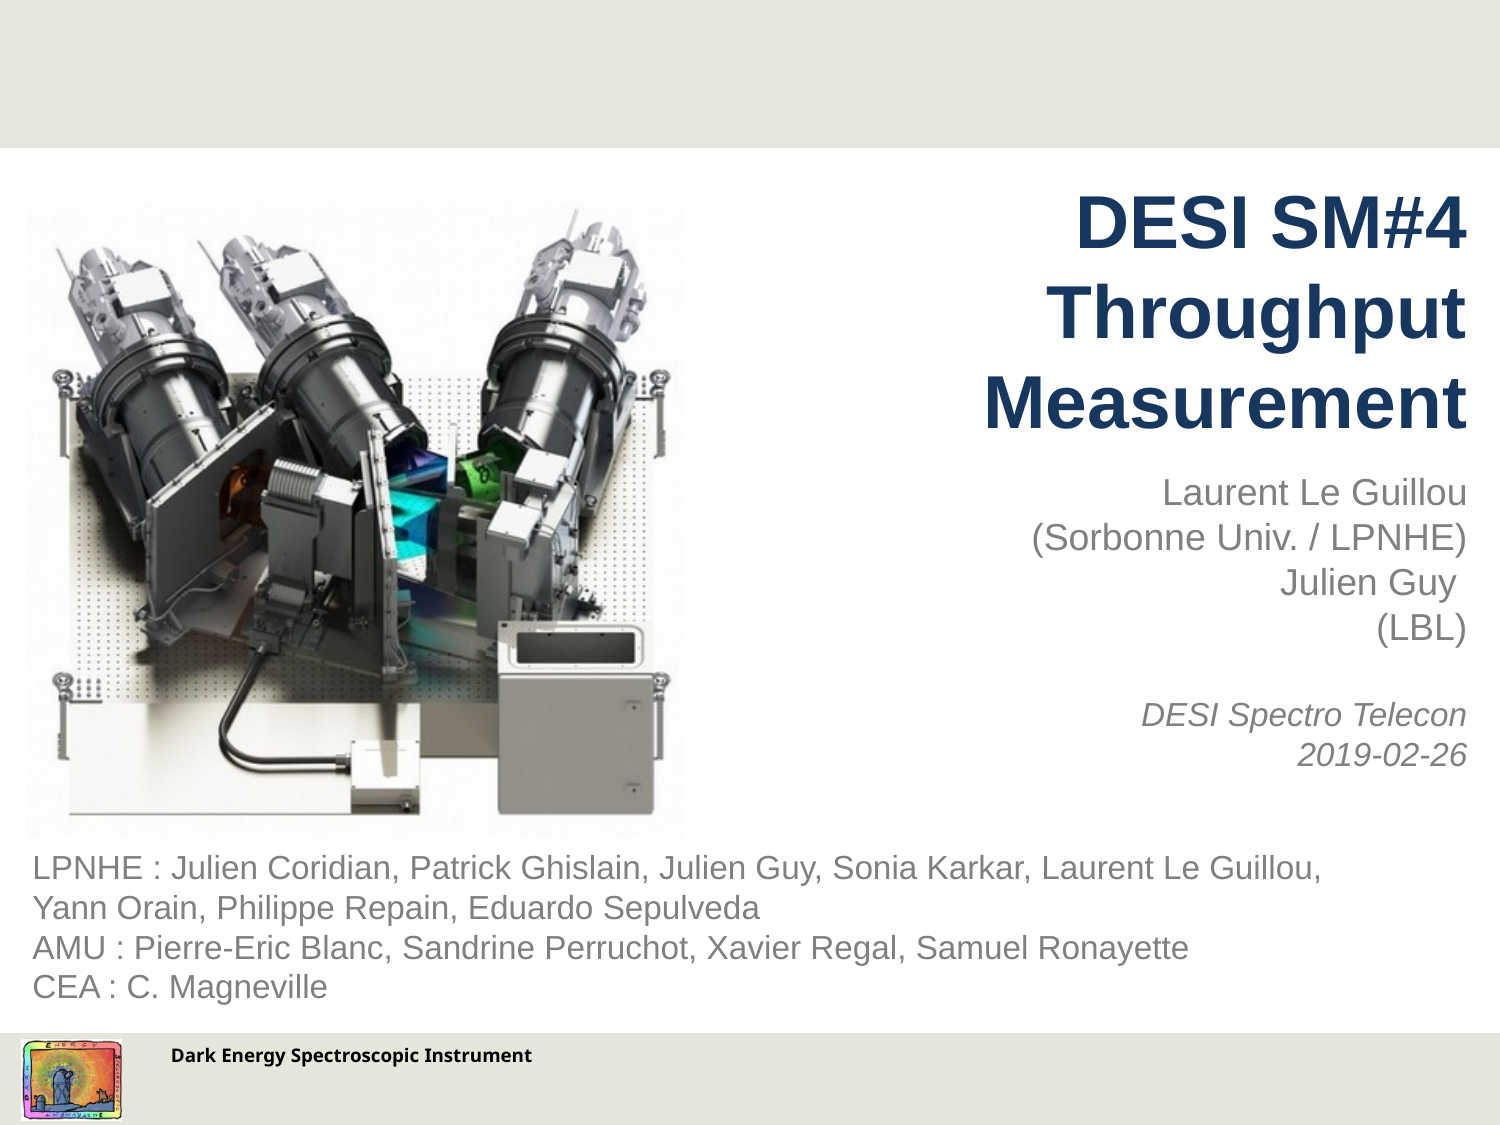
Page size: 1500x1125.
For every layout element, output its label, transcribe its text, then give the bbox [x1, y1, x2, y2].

title DESI SM#4 Throughput Measurement [603, 131, 1483, 460]
list Laurent Le Guillou (Sorbonne Univ. / LPNHE) Julien Guy (LBL) DESI Spectro Telecon 2019-02-26 [683, 460, 1483, 829]
picture [26, 201, 683, 838]
picture [0, 0, 1500, 148]
picture [0, 1033, 1500, 1125]
list LPNHE : Julien Coridian, Patrick Ghislain, Julien Guy, Sonia Karkar, Laurent Le Guillou, Yann Orain, Philippe Repain, Eduardo Sepulveda AMU : Pierre-Eric Blanc, Sandrine Perruchot, Xavier Regal, Samuel Ronayette CEA : C. Magneville [17, 838, 1489, 1010]
